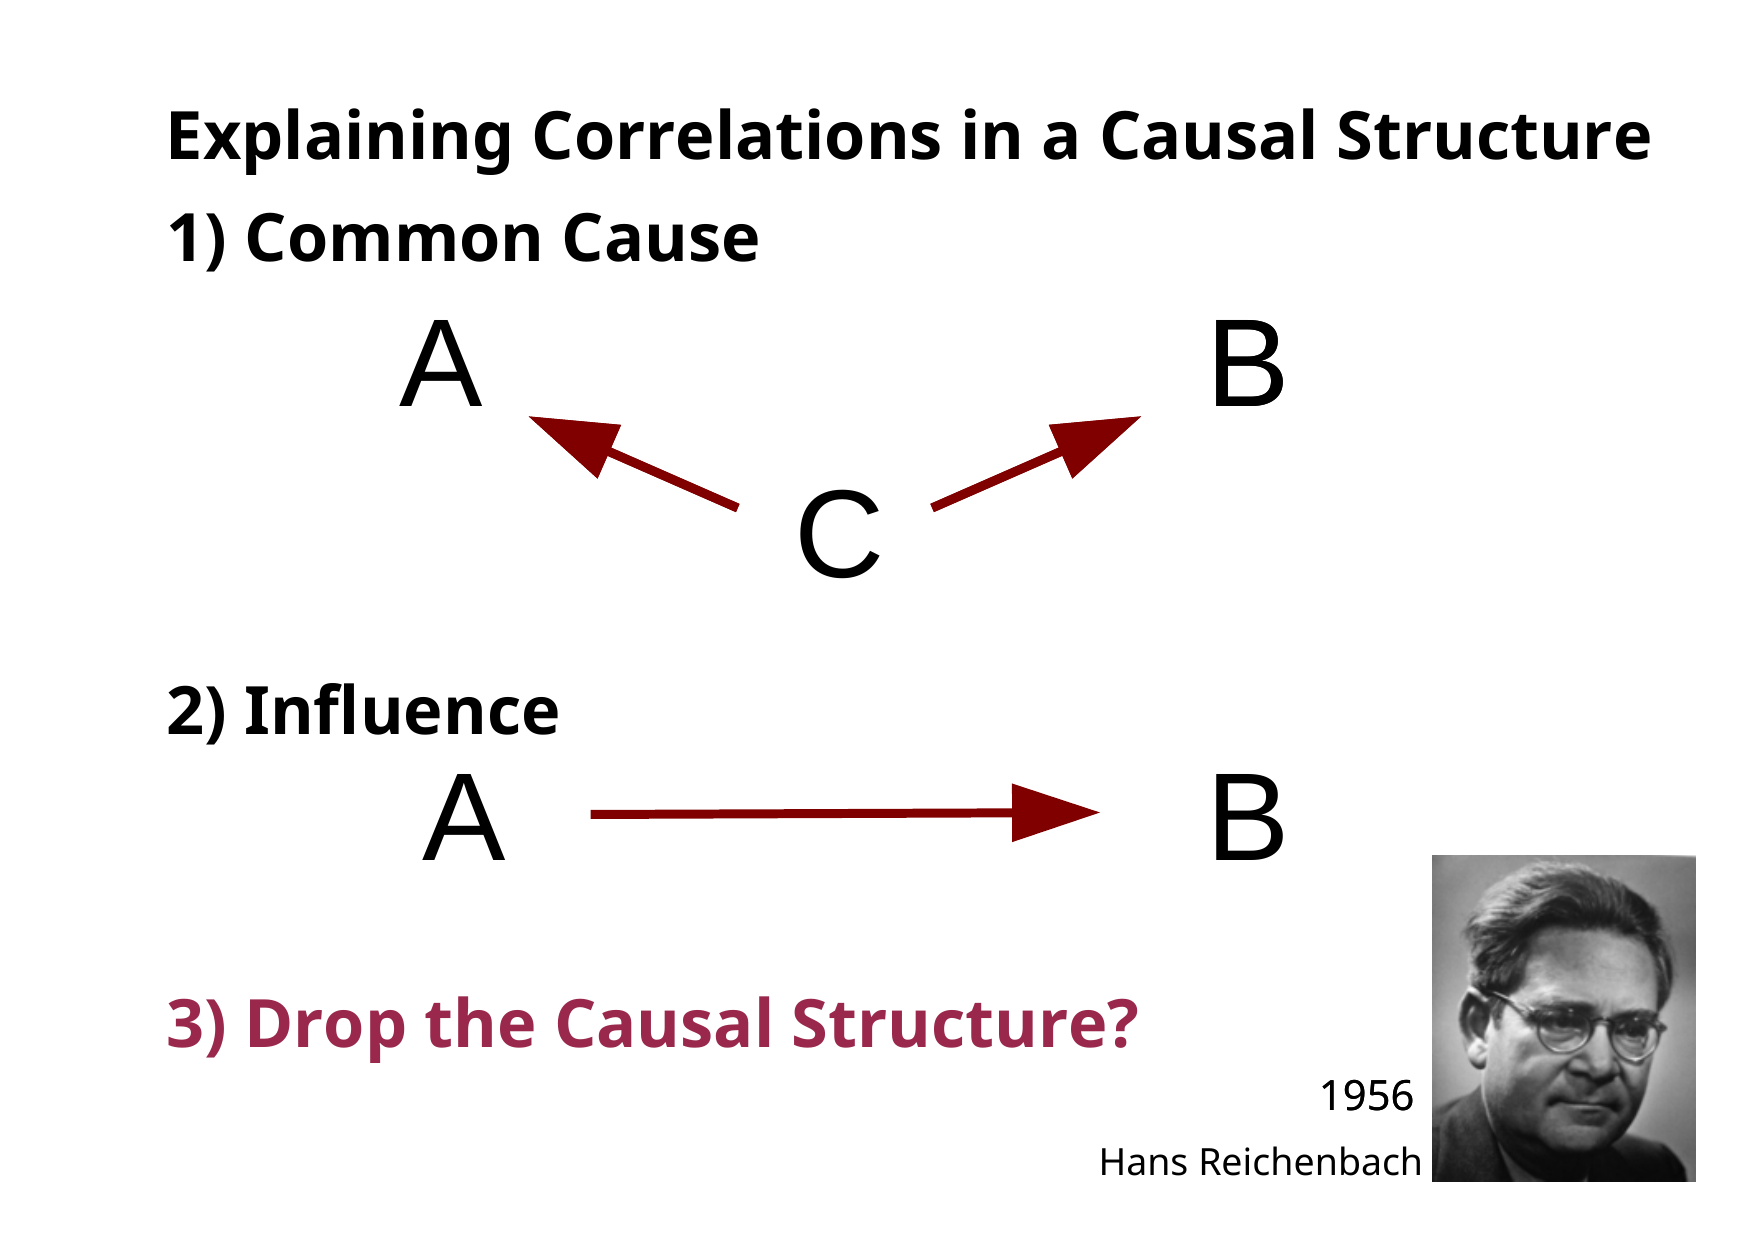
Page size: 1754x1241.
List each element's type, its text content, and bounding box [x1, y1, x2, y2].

picture [1432, 855, 1696, 1182]
text_box B [1176, 270, 1320, 455]
text_box 3) Drop the Causal Structure? [151, 968, 1249, 1059]
text_box B [1176, 725, 1320, 910]
text_box 1) Common Cause [151, 183, 1250, 273]
text_box C [765, 441, 915, 627]
text_box A [393, 745, 537, 910]
text_box A [369, 273, 513, 455]
text_box Explaining Correlations in a Causal Structure [150, 81, 1615, 171]
text_box Hans Reichenbach [1083, 1128, 1462, 1204]
text_box 1956 [1304, 1058, 1455, 1124]
text_box 2) Influence [151, 655, 1249, 745]
